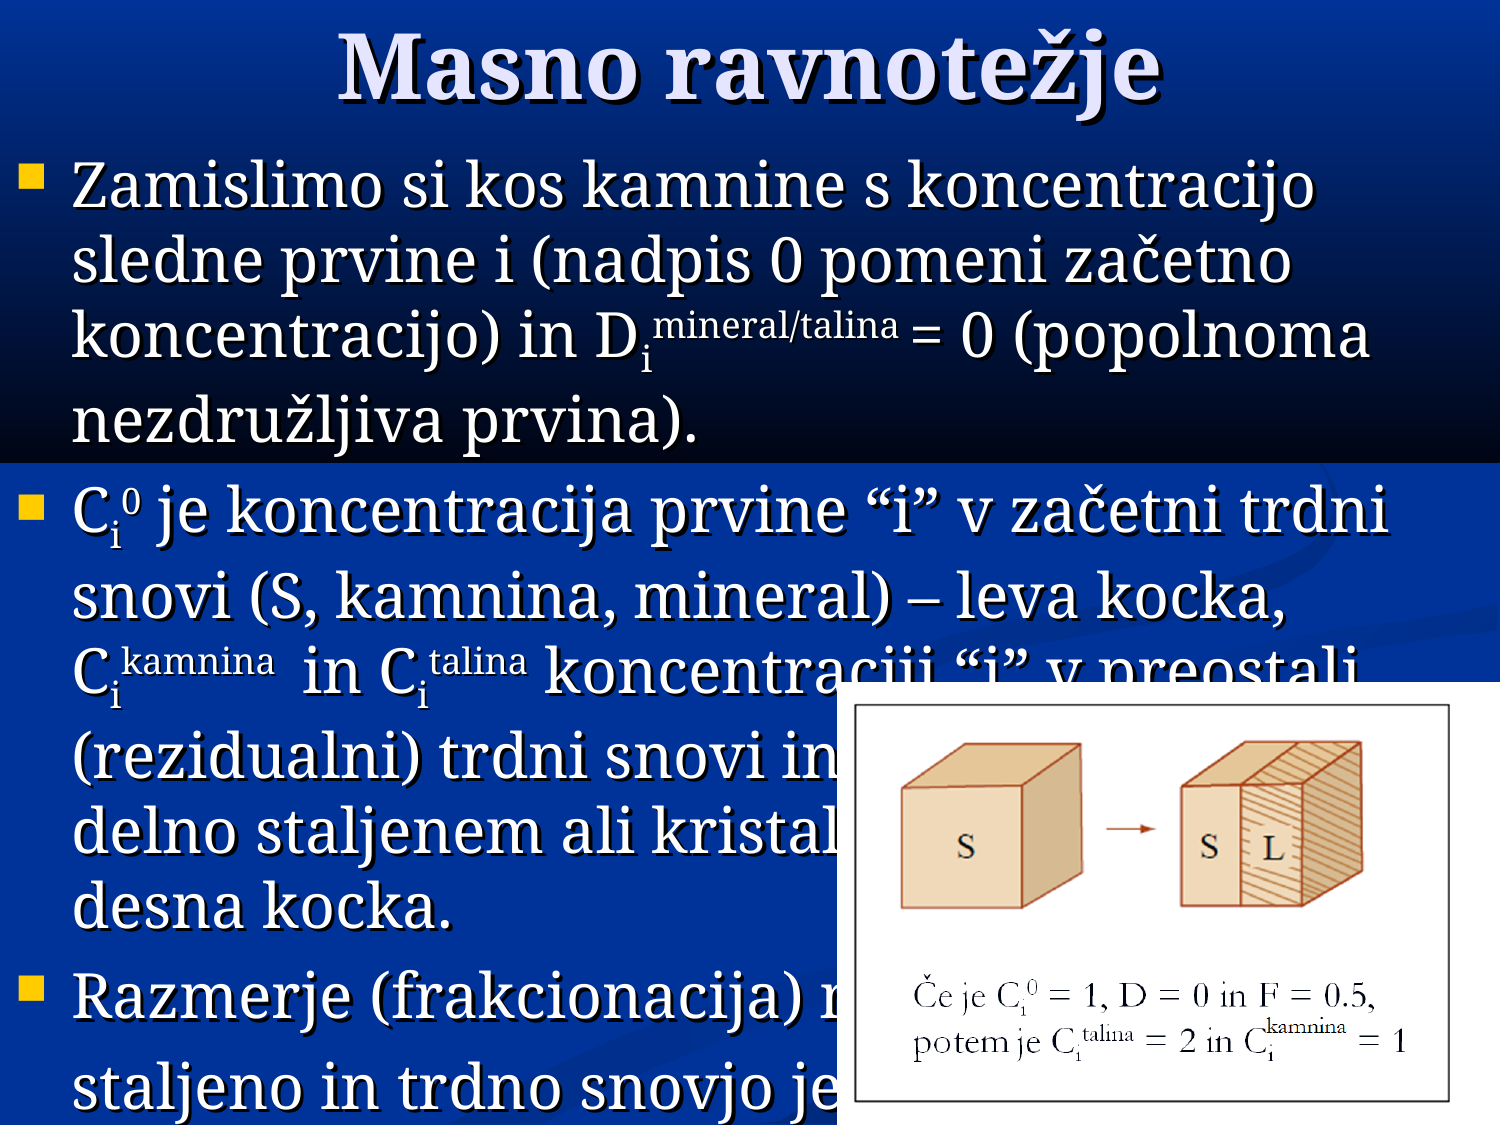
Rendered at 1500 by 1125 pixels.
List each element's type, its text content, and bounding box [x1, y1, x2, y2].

text_box [837, 682, 1500, 1125]
list Zamislimo si kos kamnine s koncentracijo sledne prvine i (nadpis 0 pomeni začetno koncentracijo) in Dimineral/talina = 0 (popolnoma nezdružljiva prvina). Ci0 je koncentracija prvine “i” v začetni trdni snovi (S, kamnina, mineral) – leva kocka, Cikamnina in Citalina koncentraciji “i” v preostali (rezidualni) trdni snovi in nastali talini (L), v delno staljenem ali kristaliziranem sistemu – desna kocka. Razmerje (frakcionacija) med staljeno in trdno snovjo je F = L/S. [0, 137, 1500, 1125]
title Masno ravnotežje [75, 0, 1426, 126]
